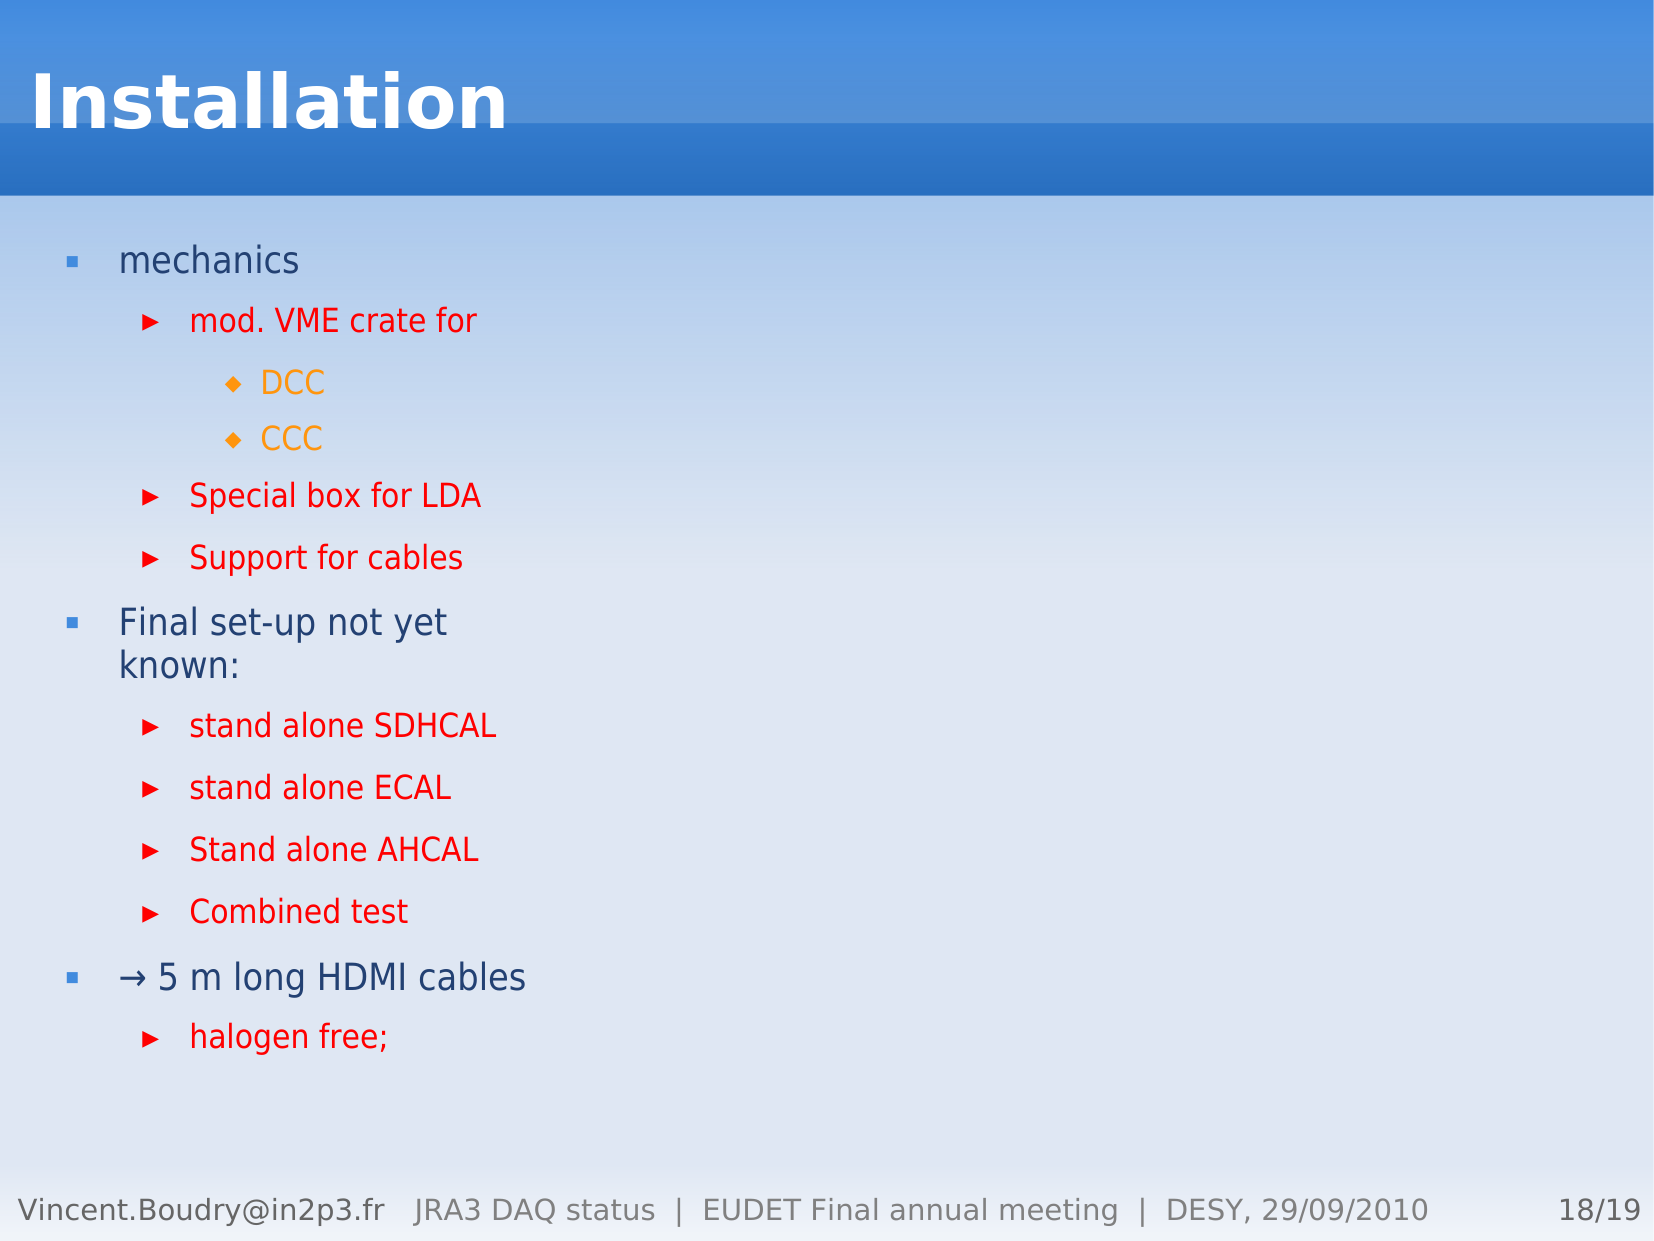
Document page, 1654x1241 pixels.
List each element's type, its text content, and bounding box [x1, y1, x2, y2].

title Installation [29, 0, 1654, 207]
list mechanics mod. VME crate for DCC CCC Special box for LDA Support for cables Final set-up not yet known: stand alone SDHCAL stand alone ECAL Stand alone AHCAL Combined test → 5 m long HDMI cables halogen free; [47, 238, 550, 1140]
picture [0, 0, 1654, 1241]
